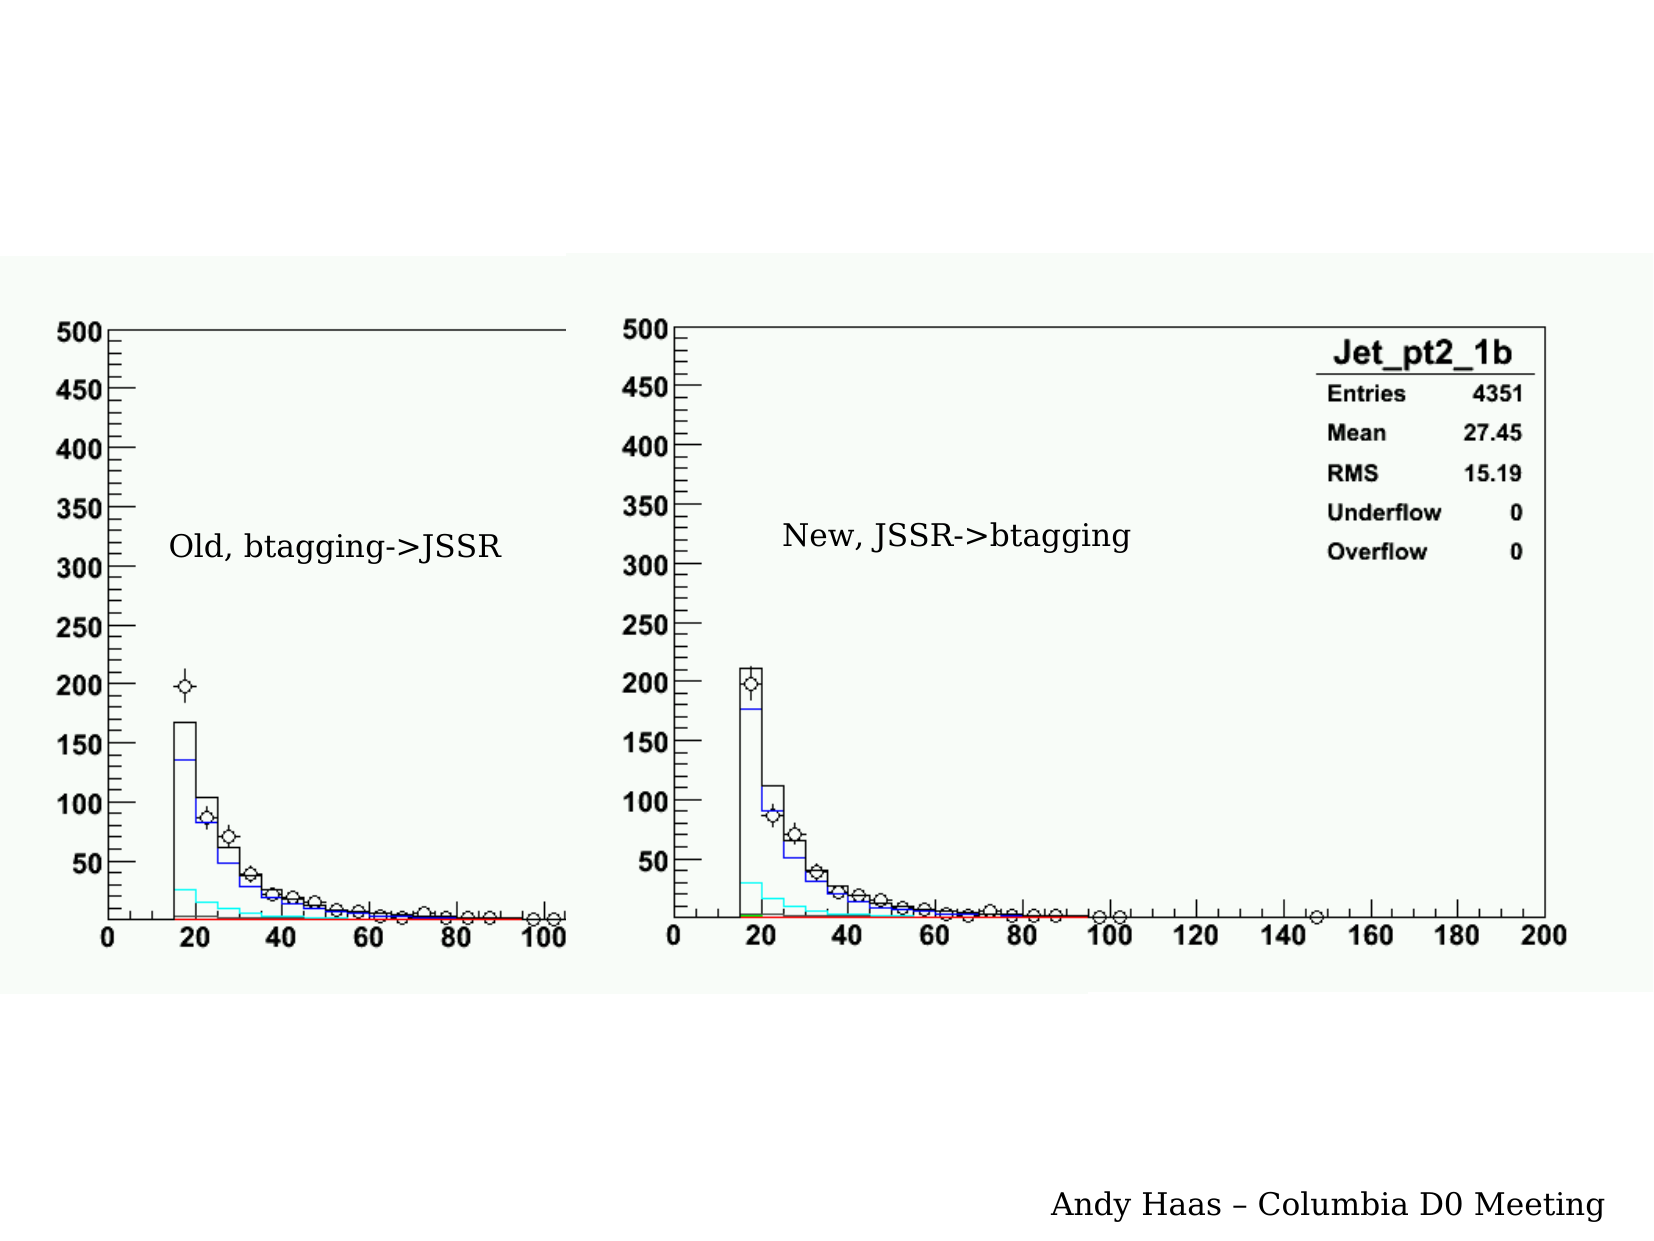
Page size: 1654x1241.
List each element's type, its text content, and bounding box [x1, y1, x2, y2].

text_box New, JSSR->btagging [782, 517, 1132, 554]
text_box Old, btagging->JSSR [168, 528, 502, 565]
picture [0, 253, 1654, 994]
